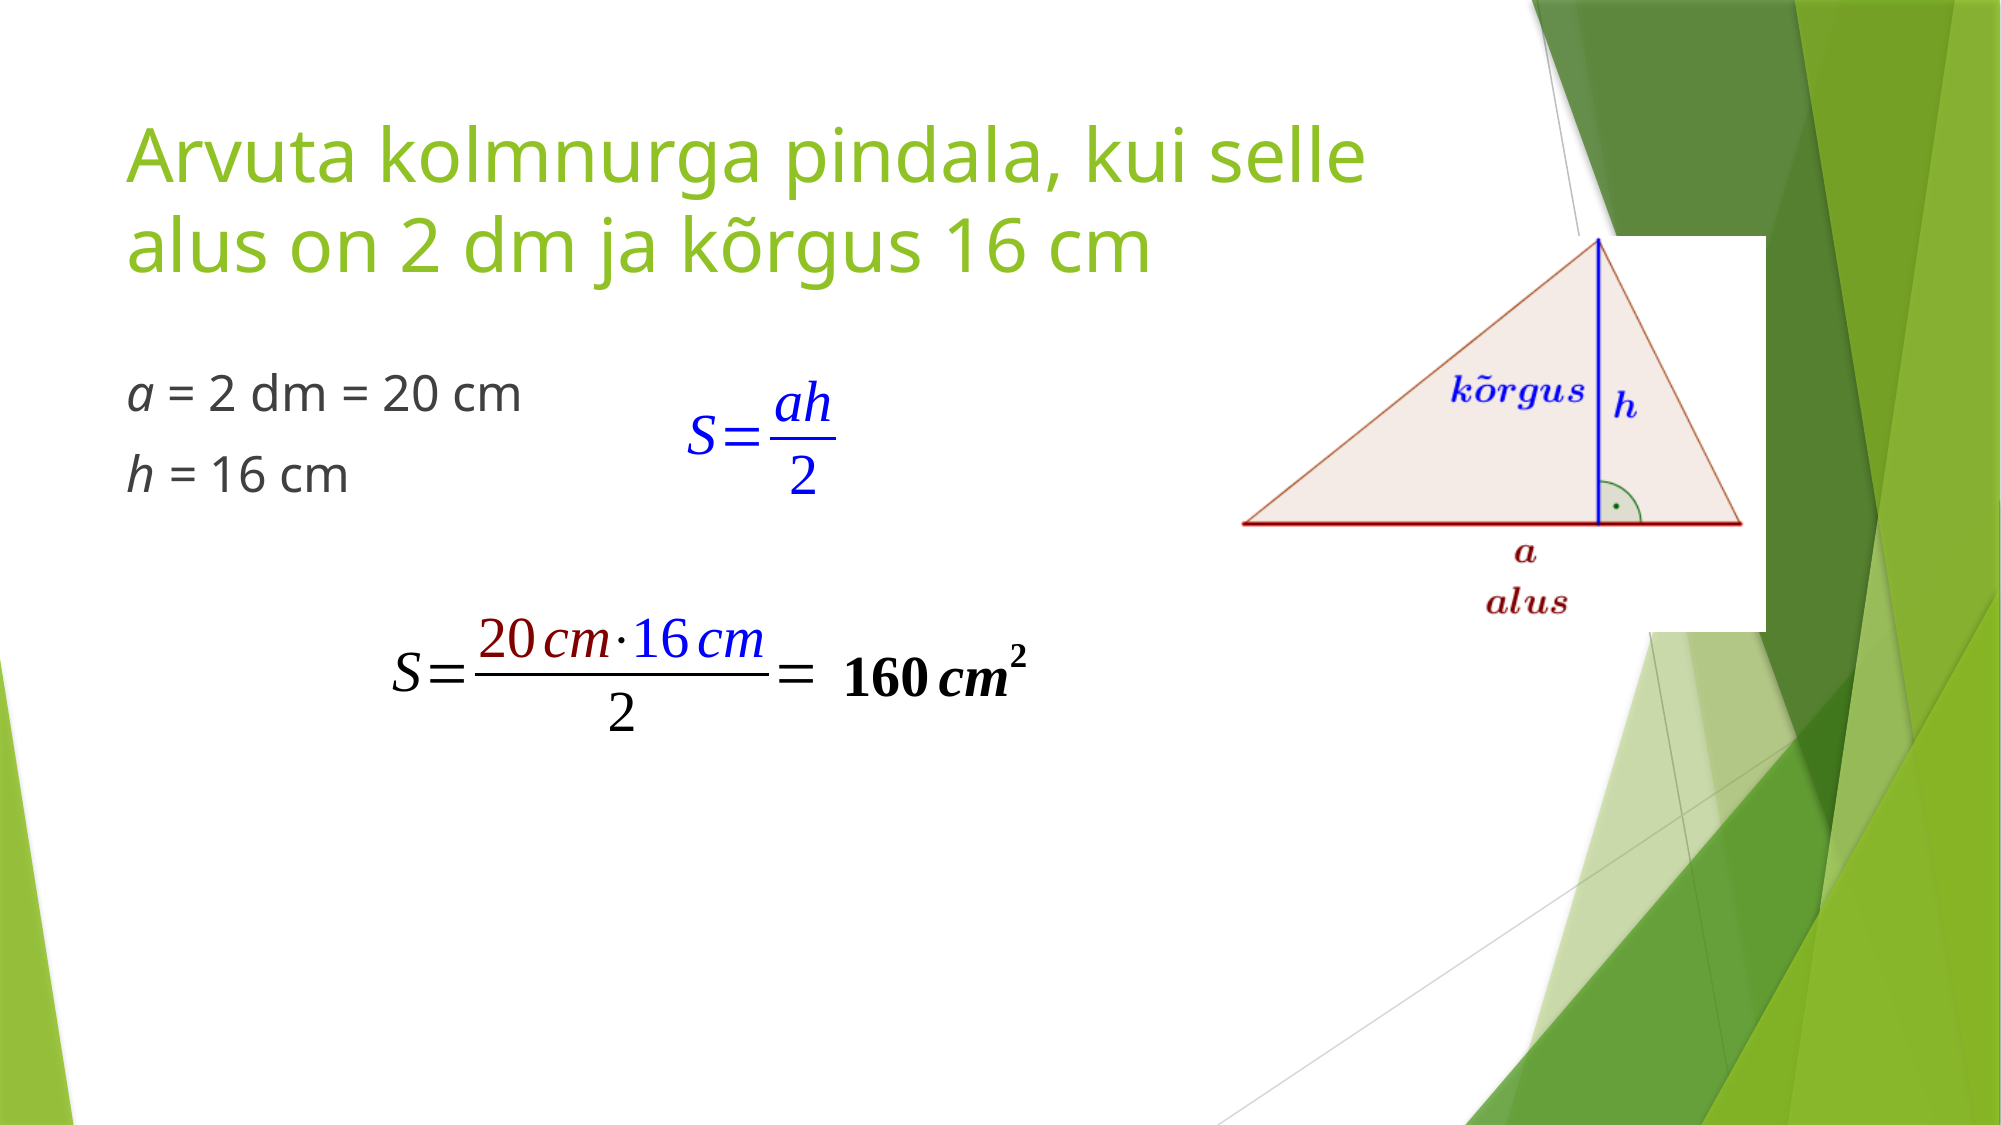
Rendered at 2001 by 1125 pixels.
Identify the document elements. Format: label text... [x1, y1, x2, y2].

list a = 2 dm = 20 cm h = 16 cm [111, 354, 1067, 1018]
title Arvuta kolmnurga pindala, kui selle alus on 2 dm ja kõrgus 16 cm [111, 99, 1522, 317]
picture [1240, 236, 1766, 632]
chart [383, 605, 827, 744]
chart [836, 636, 1034, 709]
chart [679, 369, 845, 507]
